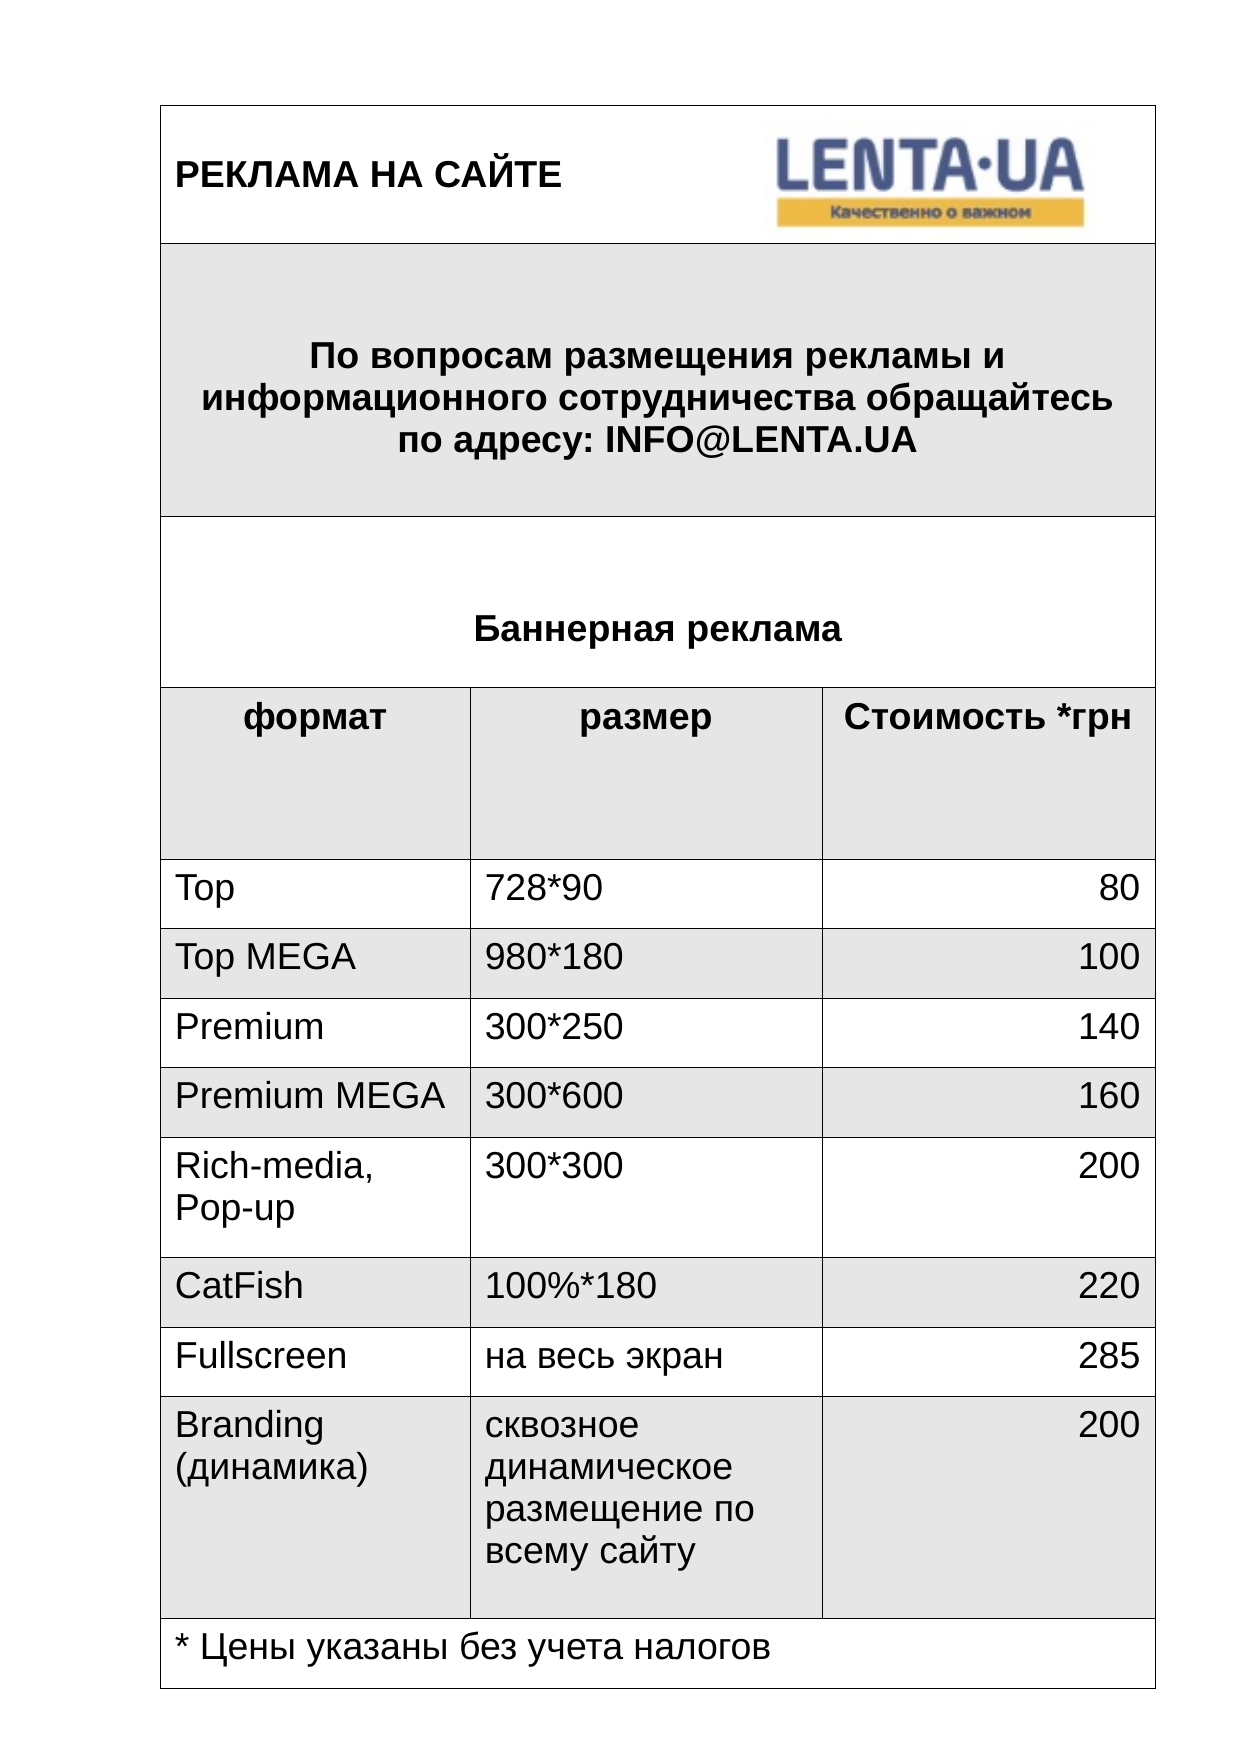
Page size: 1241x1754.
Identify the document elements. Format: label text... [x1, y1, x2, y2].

table_cell 220 [823, 1258, 1155, 1327]
table_cell * Цены указаны без учета налогов [161, 1619, 1155, 1688]
table_cell Premium [161, 999, 470, 1067]
table_cell Top MEGA [161, 929, 470, 998]
table_cell CatFish [161, 1258, 470, 1327]
table_cell 300*600 [471, 1068, 822, 1137]
table_cell 160 [823, 1068, 1155, 1137]
table_cell По вопросам размещения рекламы и информационного сотрудничества обращайтесь по адресу: INFO@LENTA.UA [161, 244, 1155, 516]
table_cell Стоимость *грн [823, 688, 1155, 859]
table_cell 140 [823, 999, 1155, 1067]
table_cell Top [161, 860, 470, 928]
table_cell формат [161, 688, 470, 859]
table_cell Баннерная реклама [161, 517, 1155, 687]
table_cell Fullscreen [161, 1328, 470, 1396]
table_cell Rich-media, Pop-up [161, 1138, 470, 1257]
table_cell 980*180 [471, 929, 822, 998]
table_cell Premium MEGA [161, 1068, 470, 1137]
table_cell 300*300 [471, 1138, 822, 1257]
table_cell 200 [823, 1138, 1155, 1257]
table_cell на весь экран [471, 1328, 822, 1396]
table_cell 285 [823, 1328, 1155, 1396]
table_cell размер [471, 688, 822, 859]
table_cell 80 [823, 860, 1155, 928]
table_cell сквозное динамическое размещение по всему сайту [471, 1397, 822, 1618]
table_cell Branding (динамика) [161, 1397, 470, 1618]
table_cell 300*250 [471, 999, 822, 1067]
table_cell 100 [823, 929, 1155, 998]
table_header РЕКЛАМА НА САЙТЕ [161, 106, 1155, 243]
table_cell 728*90 [471, 860, 822, 928]
table_cell 100%*180 [471, 1258, 822, 1327]
picture [765, 119, 1097, 241]
table_cell 200 [823, 1397, 1155, 1618]
